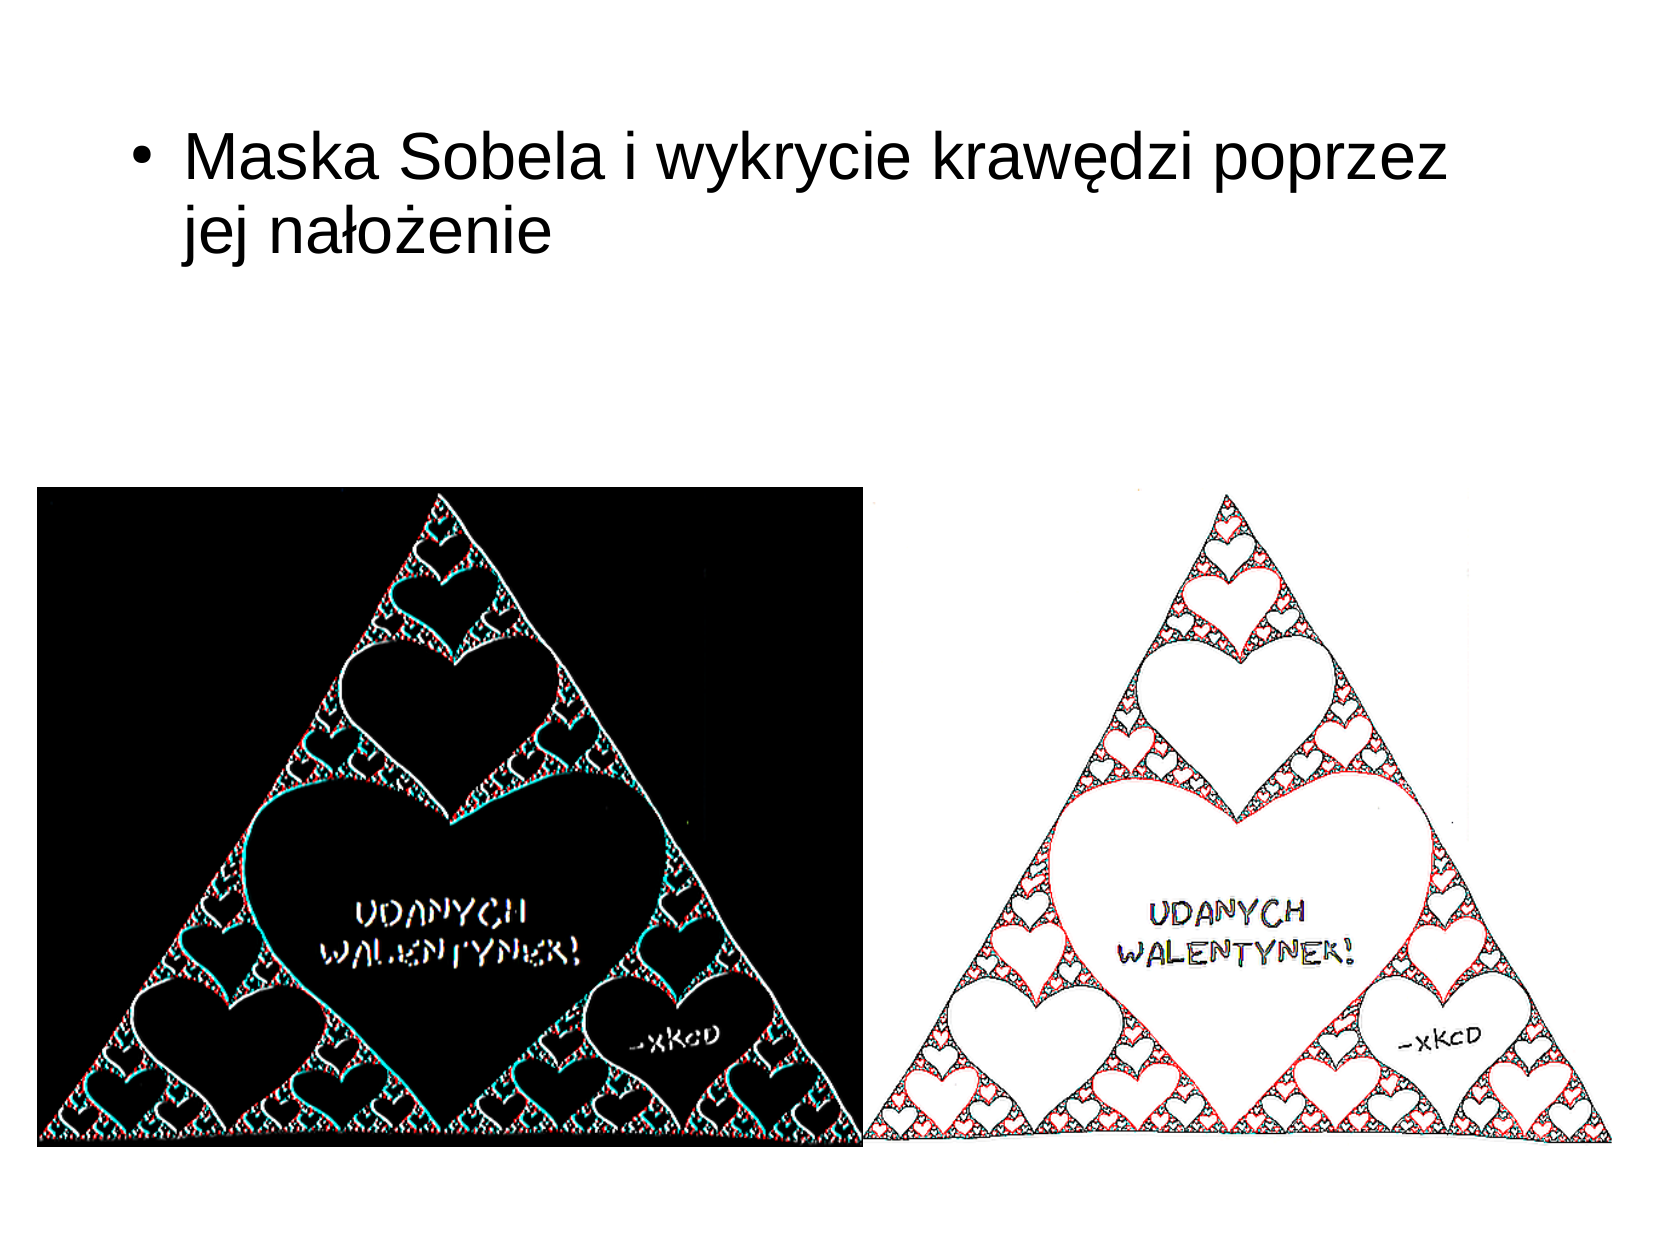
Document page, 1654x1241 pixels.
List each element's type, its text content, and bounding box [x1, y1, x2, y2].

picture [37, 487, 1613, 1147]
list Maska Sobela i wykrycie krawędzi poprzez jej nałożenie [112, 118, 1525, 487]
